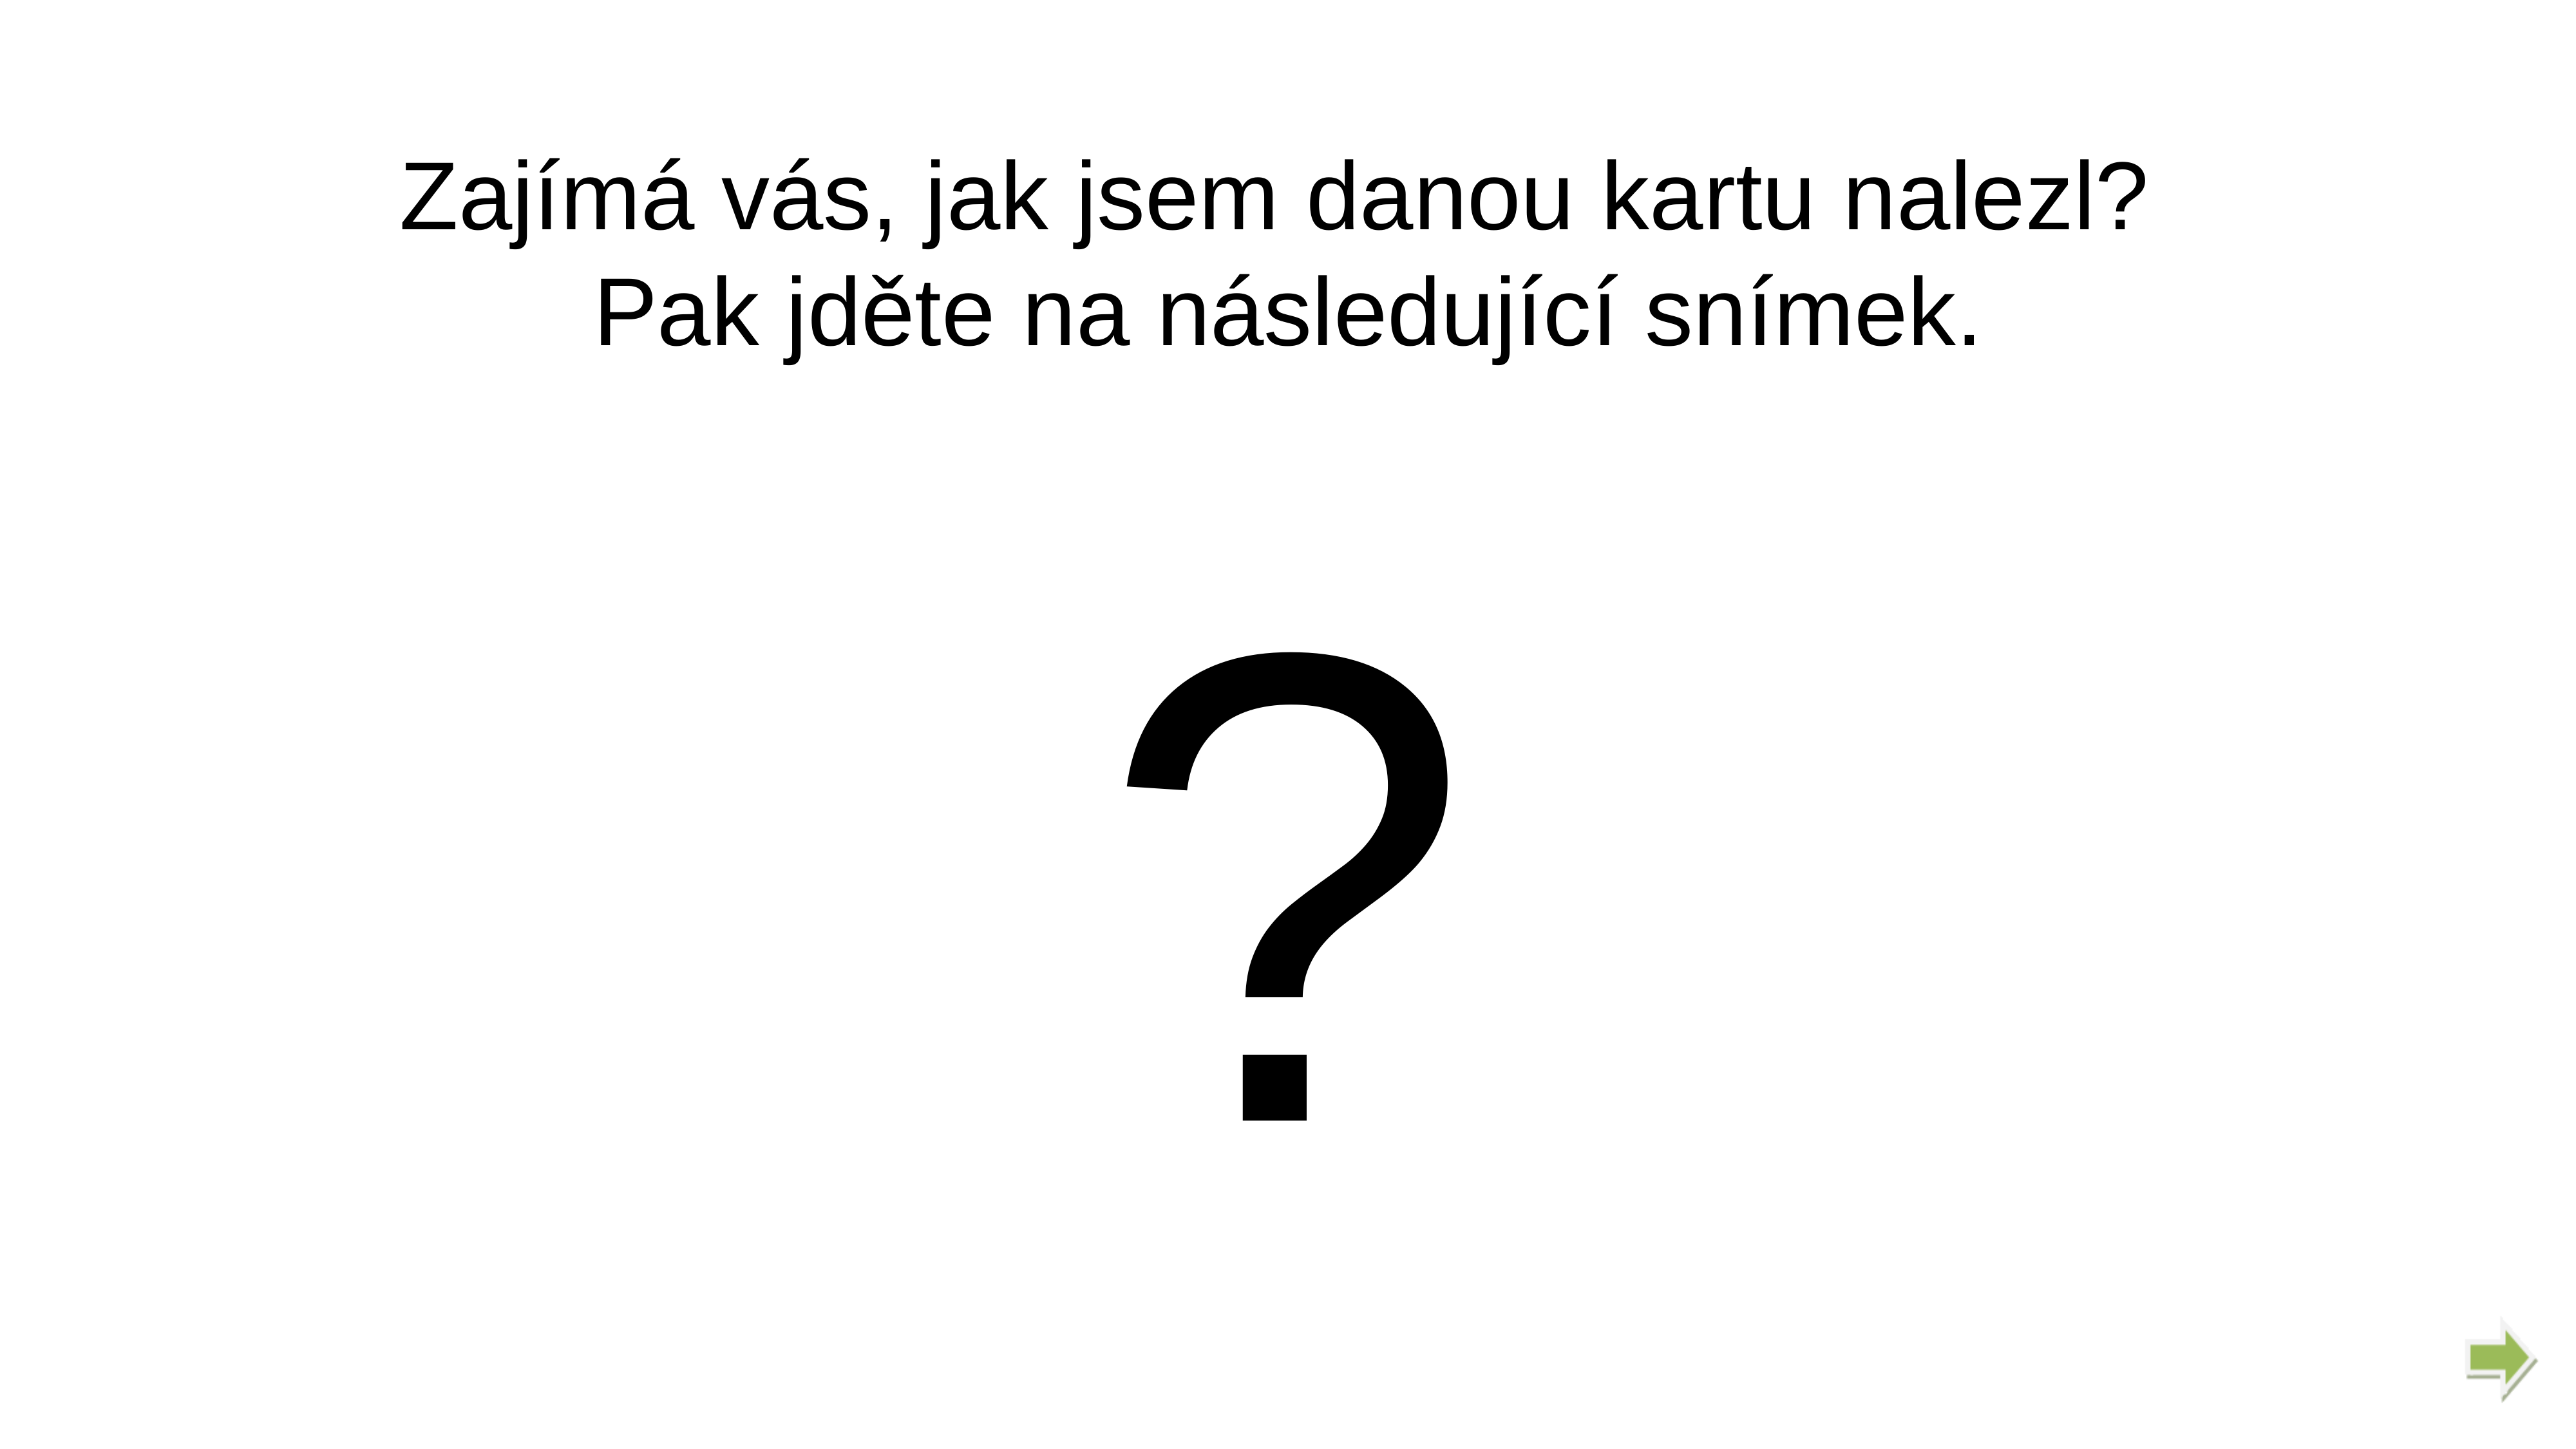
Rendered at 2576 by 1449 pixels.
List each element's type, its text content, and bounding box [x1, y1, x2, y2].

picture [2461, 1312, 2545, 1406]
text_box ? [1090, 445, 1482, 1260]
text_box Zajímá vás, jak jsem danou kartu nalezl? Pak jděte na následující snímek. [390, 128, 2188, 370]
